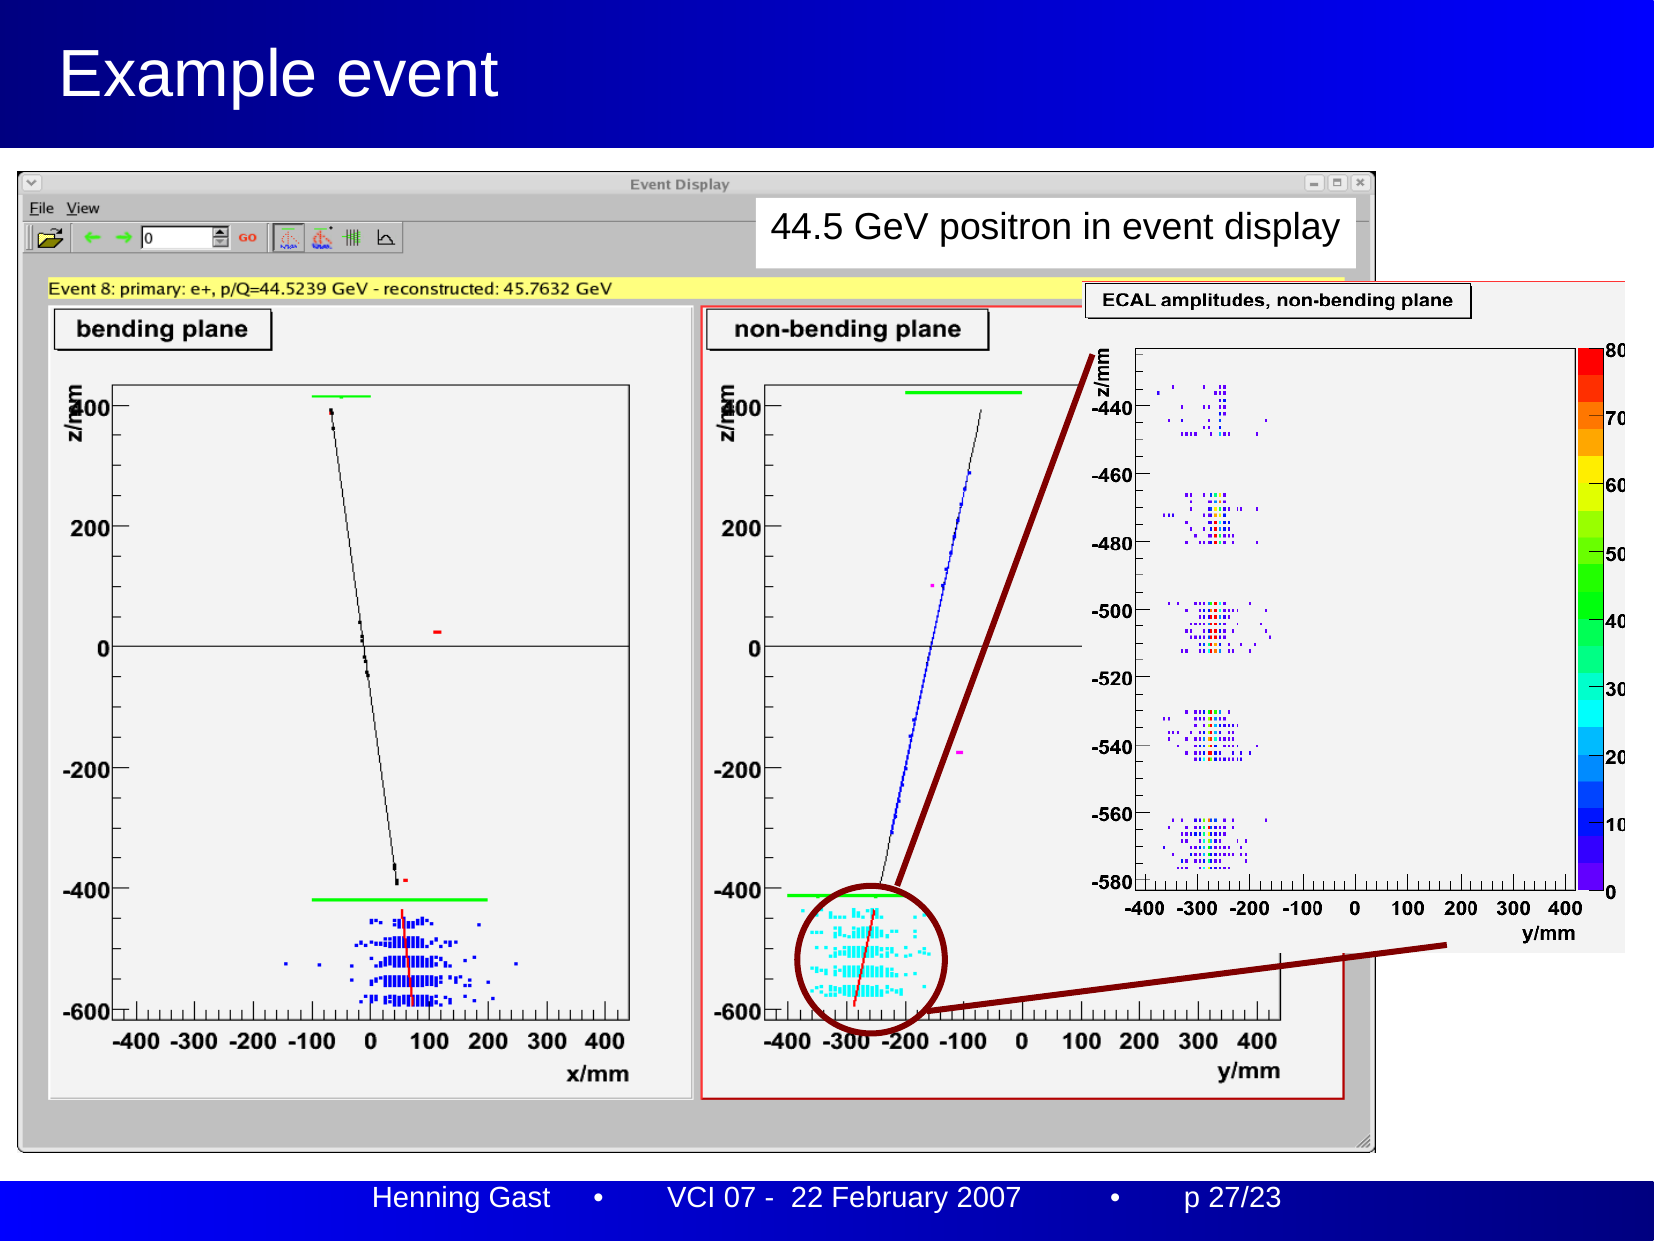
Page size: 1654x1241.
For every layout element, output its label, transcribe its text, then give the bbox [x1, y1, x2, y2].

text_box 44.5 GeV positron in event display [755, 197, 1356, 269]
picture [801, 889, 941, 1030]
picture [17, 171, 1625, 1153]
title Example event [0, 0, 1654, 148]
